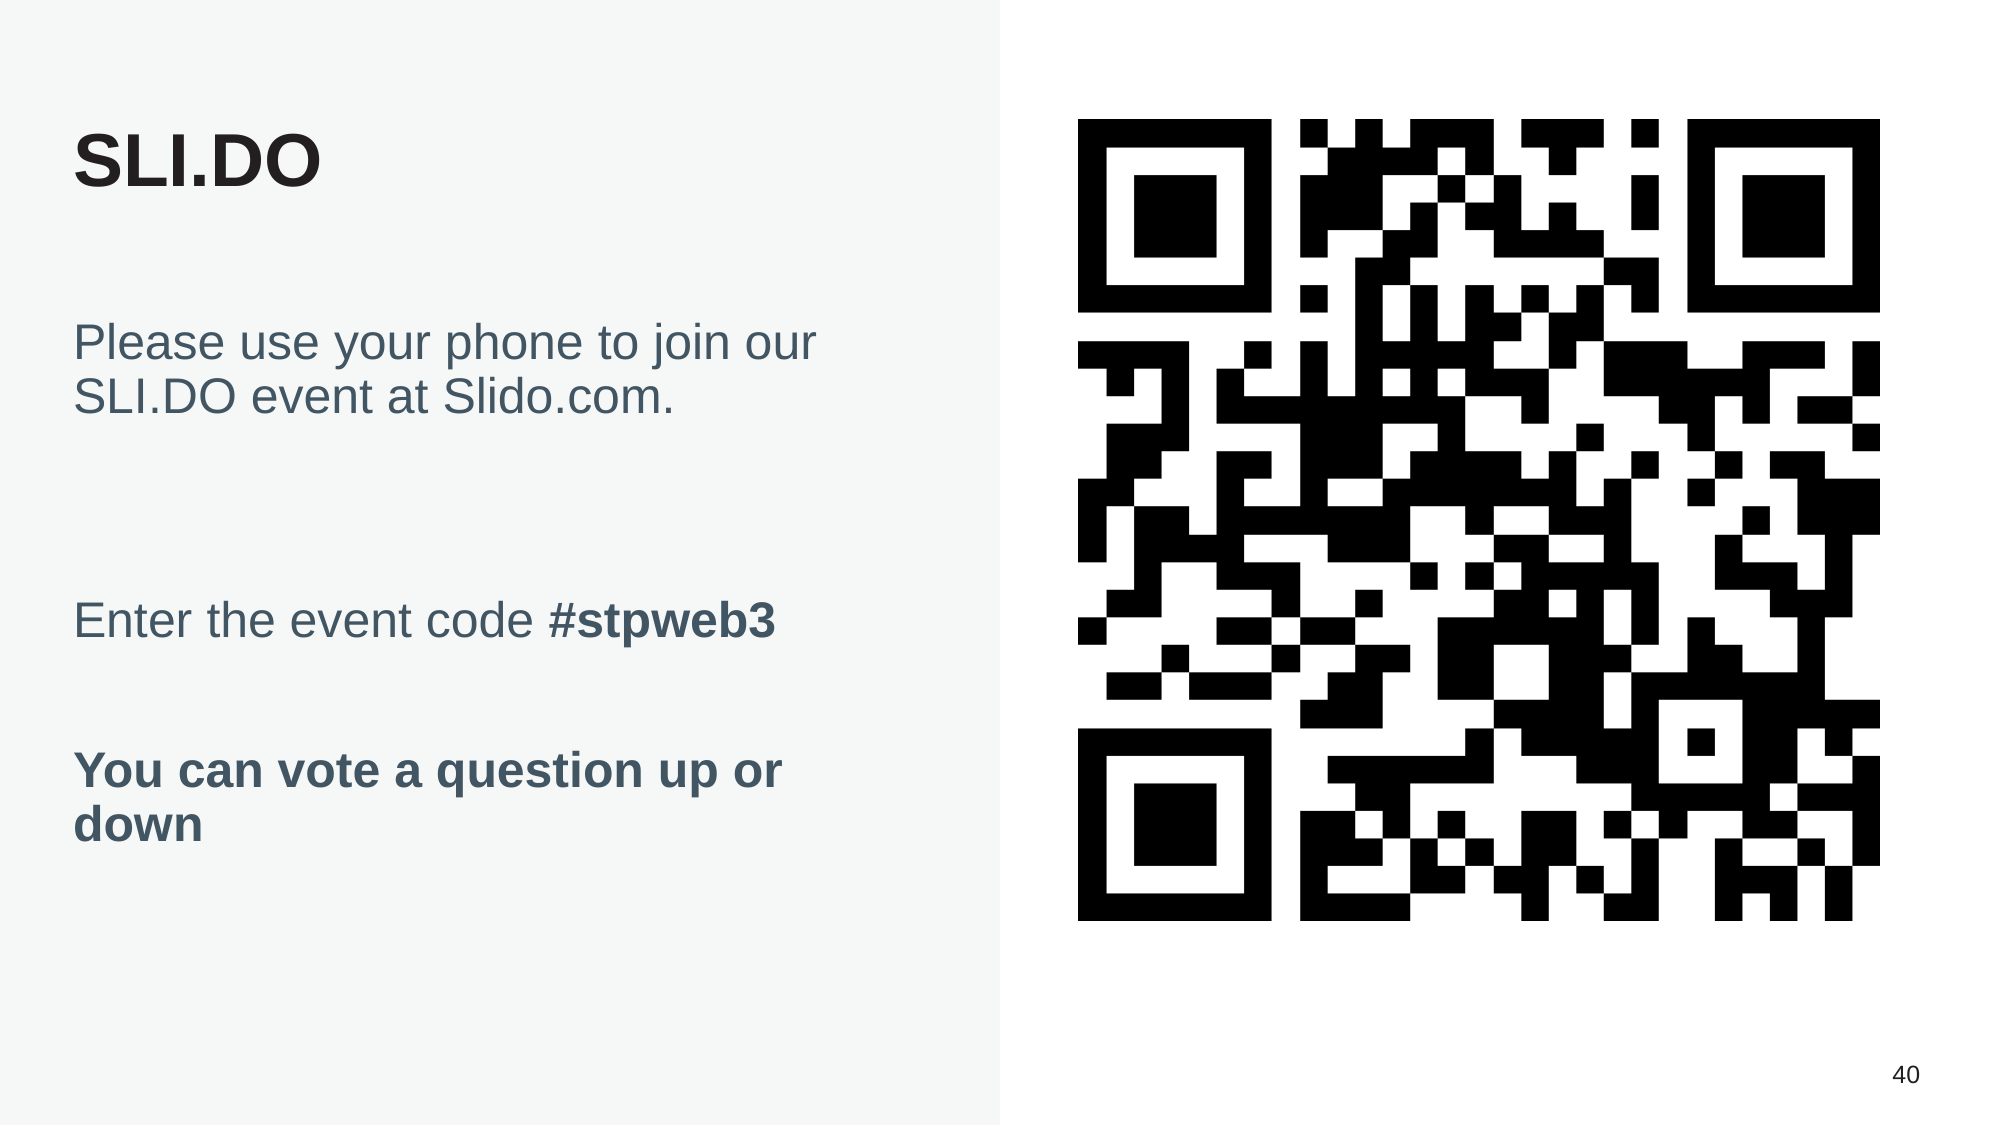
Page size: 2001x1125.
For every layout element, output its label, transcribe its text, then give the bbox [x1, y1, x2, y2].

title SLI.DO [58, 106, 864, 308]
picture [1078, 119, 1880, 921]
list Please use your phone to join our SLI.DO event at Slido.com. Enter the event code #stpweb3 You can vote a question up or down [58, 308, 864, 991]
